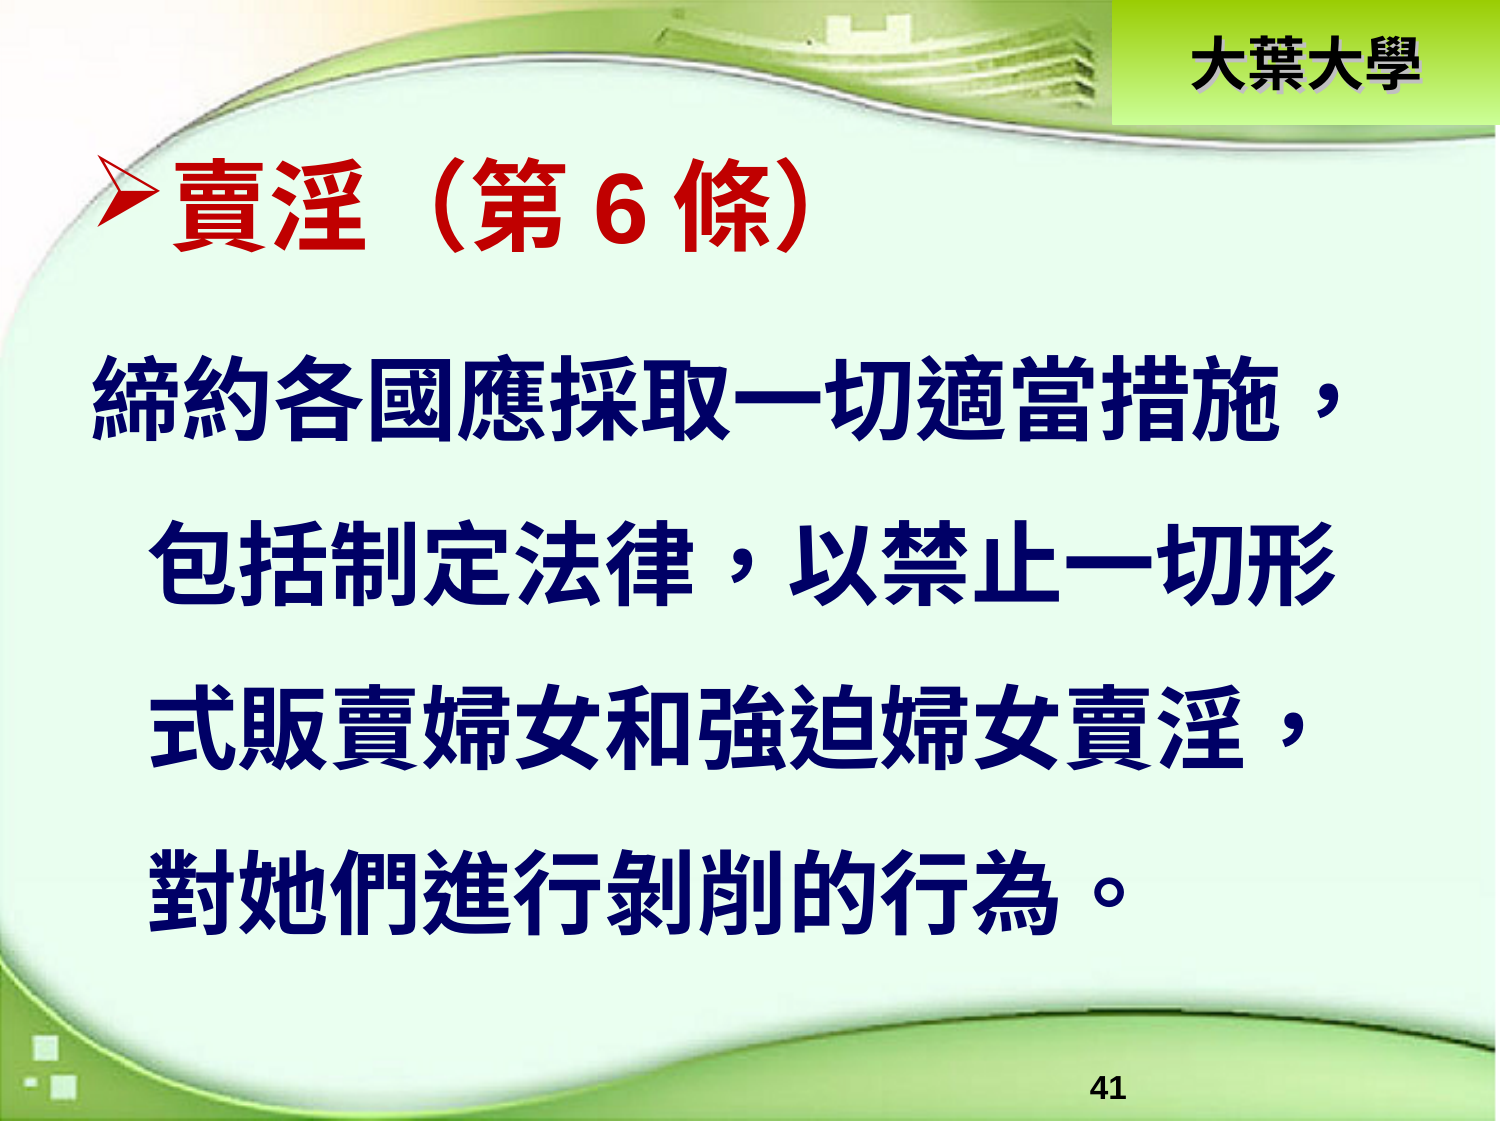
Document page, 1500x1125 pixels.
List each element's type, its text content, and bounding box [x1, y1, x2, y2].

text_box 賣淫（第6條） 締約各國應採取一切適當措施，包括制定法律，以禁止一切形式販賣婦女和強迫婦女賣淫，對她們進行剝削的行為。 [75, 31, 1426, 1005]
